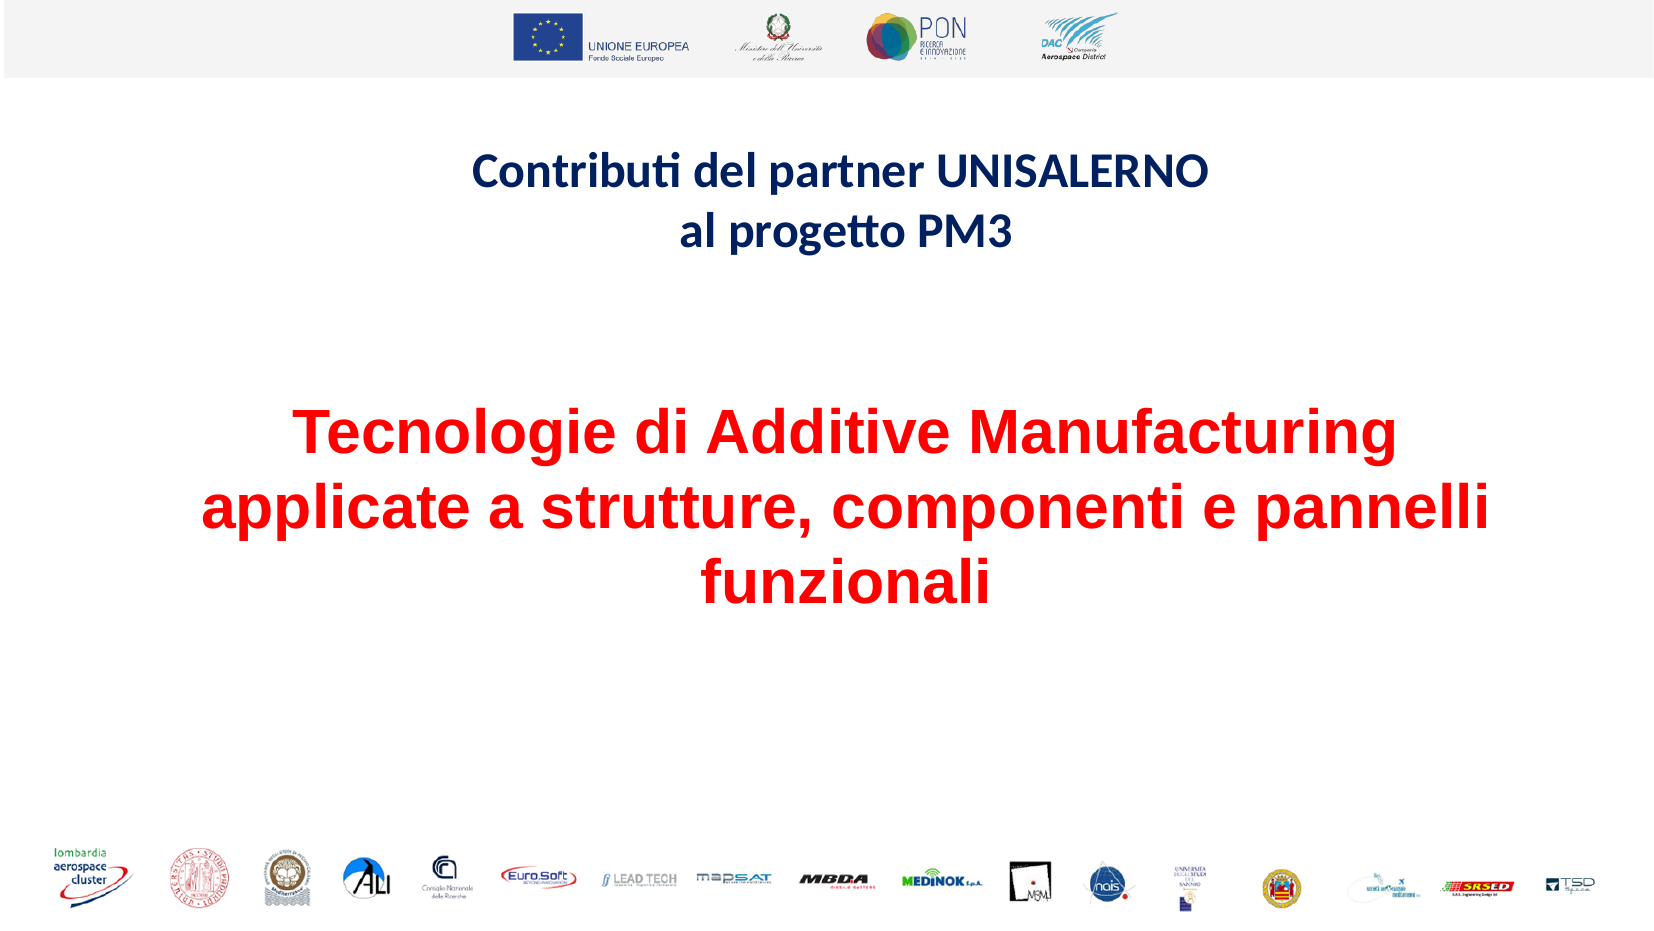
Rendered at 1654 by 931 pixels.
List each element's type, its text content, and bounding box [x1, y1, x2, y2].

picture [4, 0, 1654, 78]
text_box Contributi del partner UNISALERNO al progetto PM3 [149, 65, 1544, 331]
text_box Tecnologie di Additive Manufacturing applicate a strutture, componenti e pannelli funzionali [149, 383, 1544, 626]
picture [54, 848, 1595, 931]
